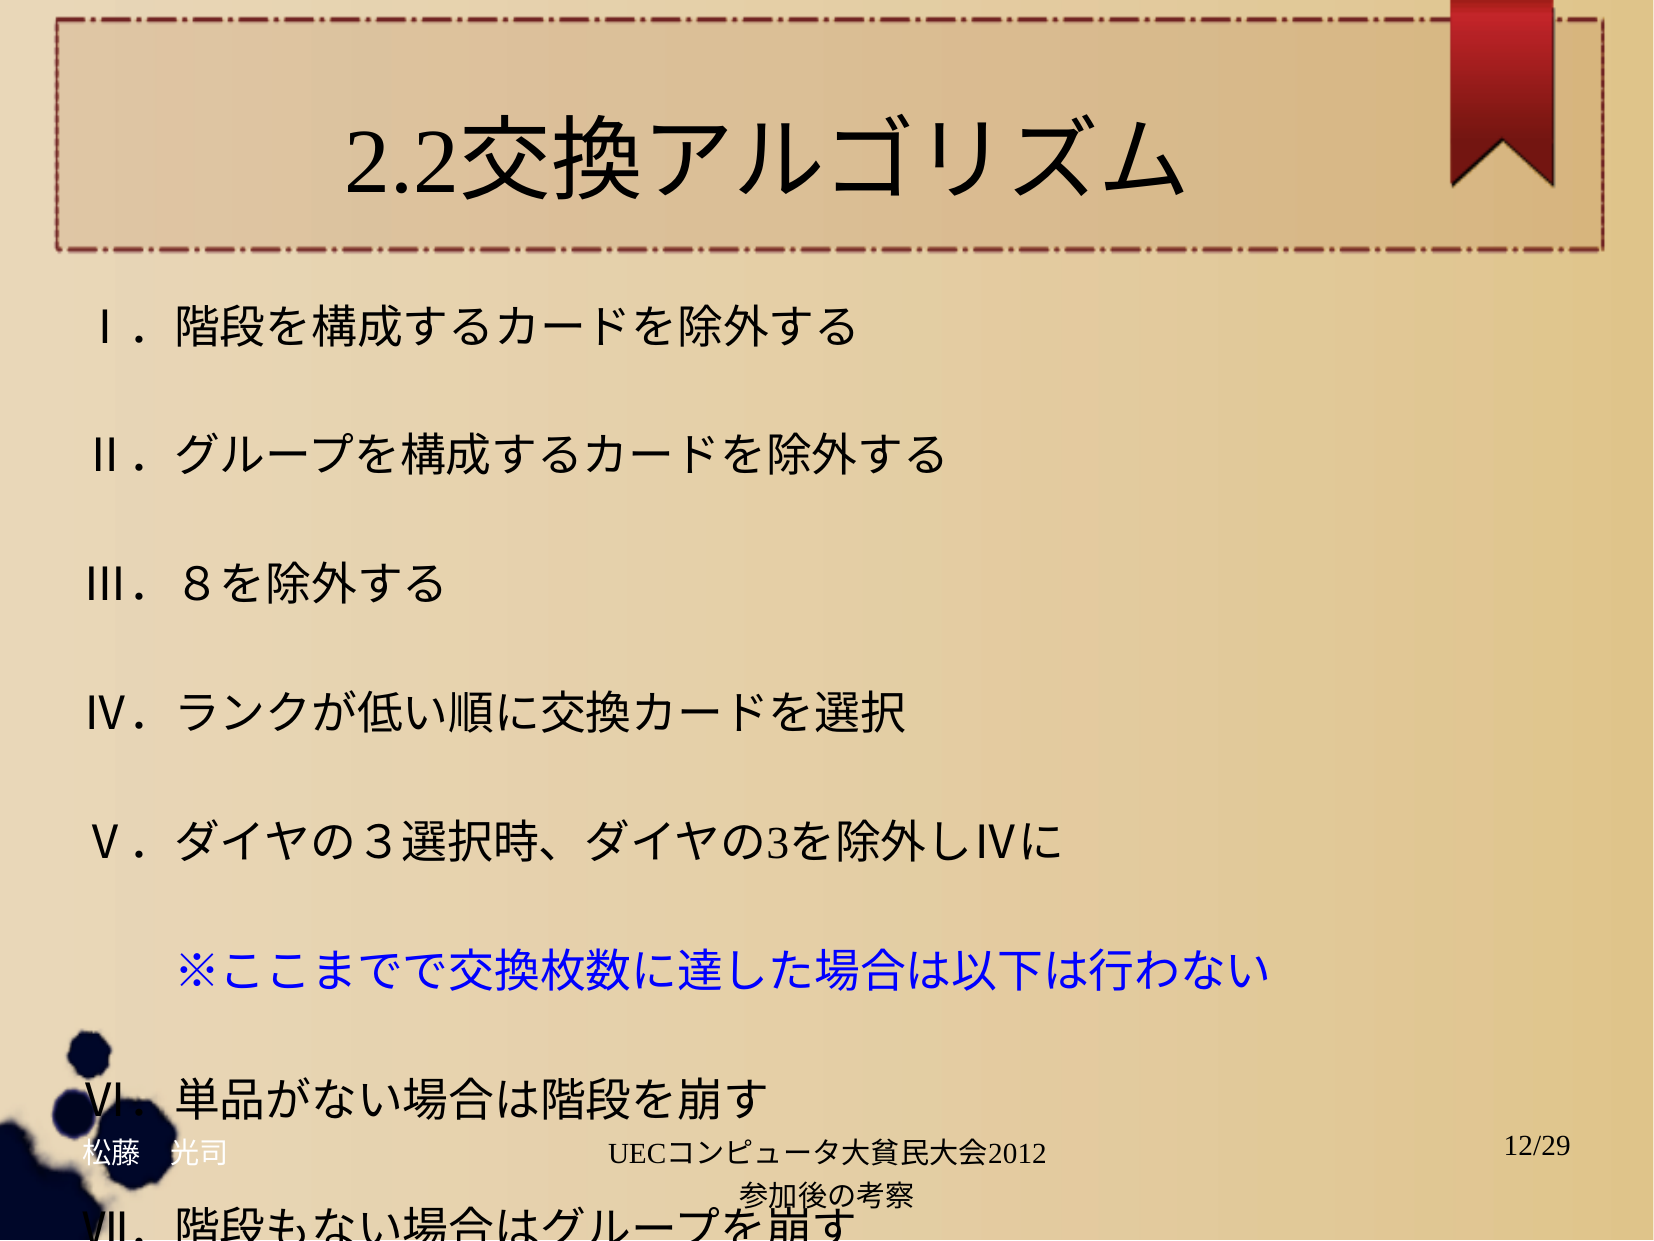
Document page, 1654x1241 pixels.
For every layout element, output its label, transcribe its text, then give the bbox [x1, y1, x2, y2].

list Ⅰ．階段を構成するカードを除外する Ⅱ．グループを構成するカードを除外する Ⅲ．８を除外する Ⅳ．ランクが低い順に交換カードを選択 Ⅴ．ダイヤの３選択時、ダイヤの3を除外しⅣに ※ここまでで交換枚数に達した場合は以下は行わない Ⅵ．単品がない場合は階段を崩す Ⅶ．階段もない場合はグループを崩す [82, 290, 1538, 1010]
picture [427, 1234, 435, 1240]
picture [197, 1232, 212, 1237]
picture [794, 1223, 804, 1228]
picture [775, 1223, 783, 1228]
picture [246, 1230, 256, 1238]
title 2.2交換アルゴリズム [82, 49, 1453, 257]
picture [828, 1225, 837, 1234]
picture [0, 0, 1654, 1240]
picture [794, 1231, 804, 1236]
picture [460, 1233, 482, 1240]
picture [514, 1236, 525, 1240]
